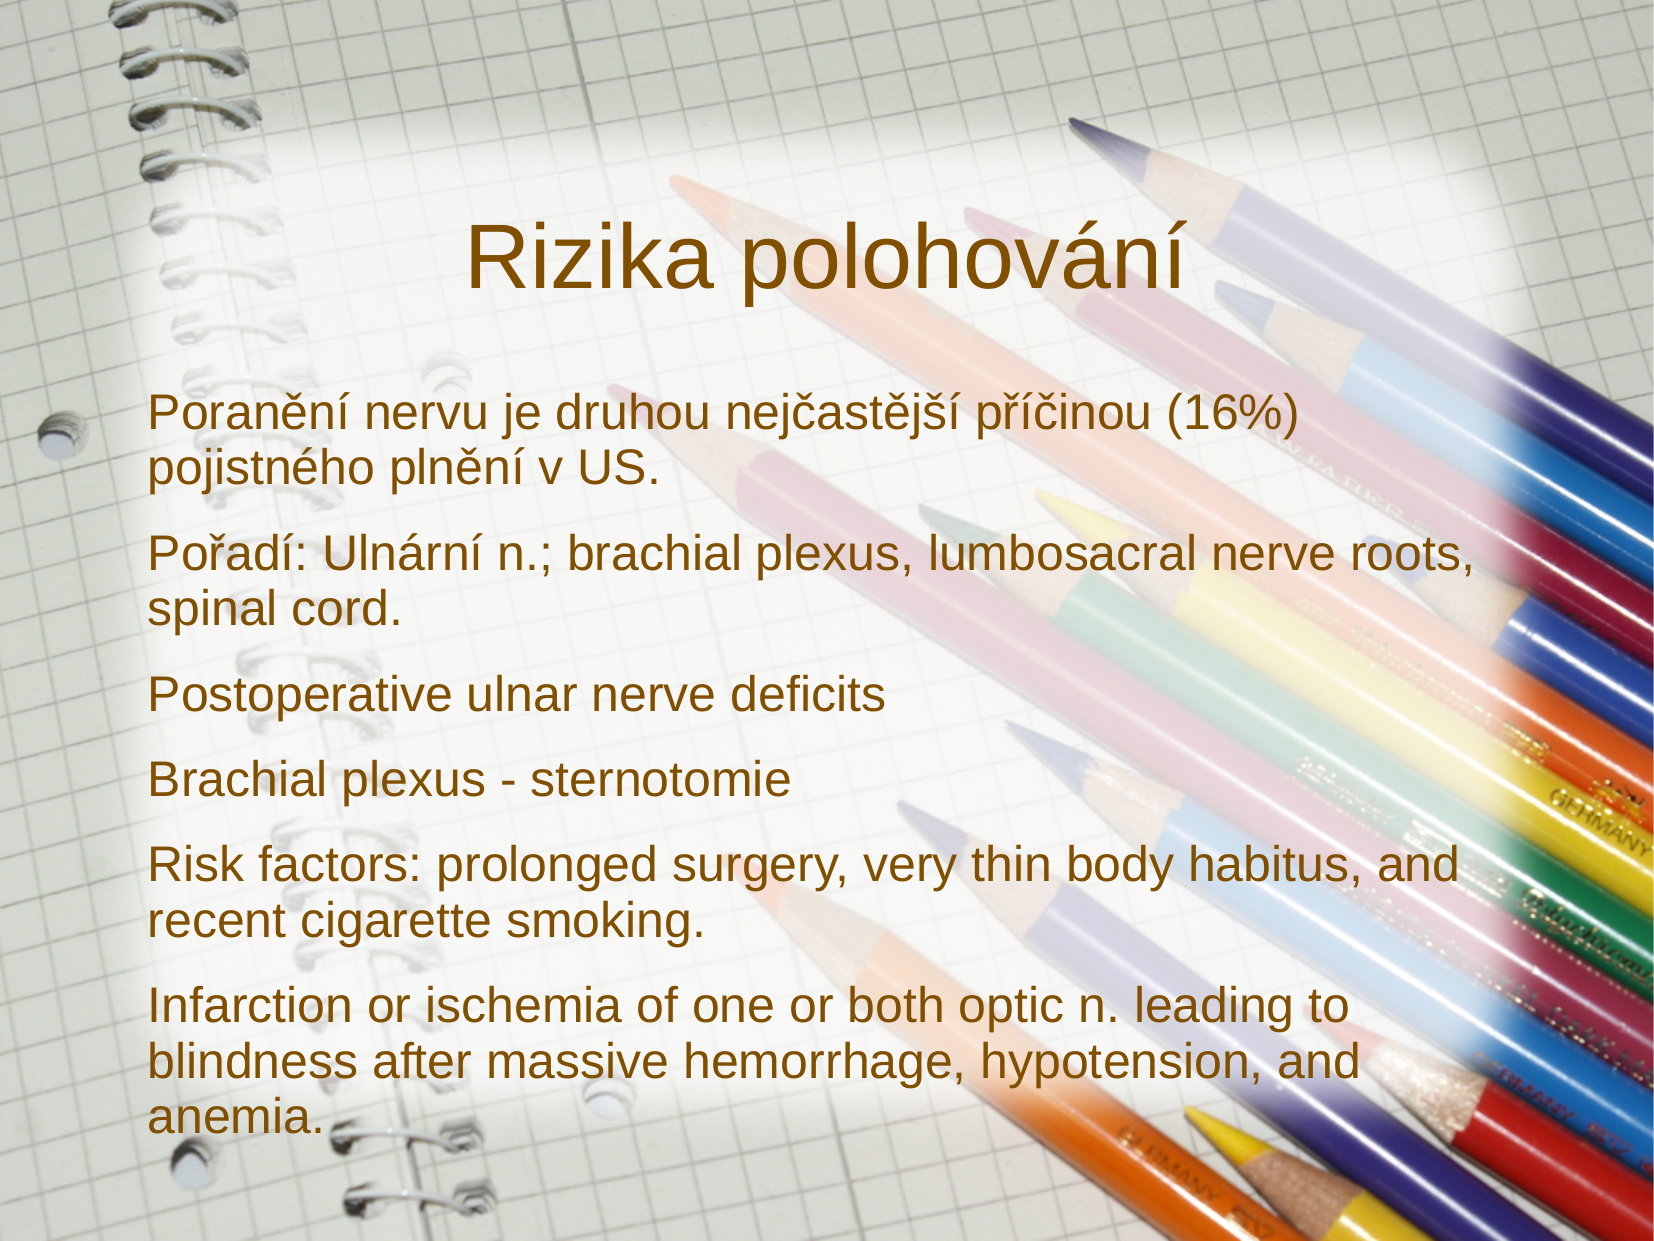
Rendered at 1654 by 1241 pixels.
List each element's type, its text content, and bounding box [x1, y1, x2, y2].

title Rizika polohování [147, 160, 1506, 353]
picture [0, 0, 1654, 1241]
list Poranění nervu je druhou nejčastější příčinou (16%) pojistného plnění v US. Pořadí: Ulnární n.; brachial plexus, lumbosacral nerve roots, spinal cord. Postoperative ulnar nerve deficits Brachial plexus - sternotomie Risk factors: prolonged surgery, very thin body habitus, and recent cigarette smoking. Infarction or ischemia of one or both optic n. leading to blindness after massive hemorrhage, hypotension, and anemia. [147, 383, 1506, 1145]
